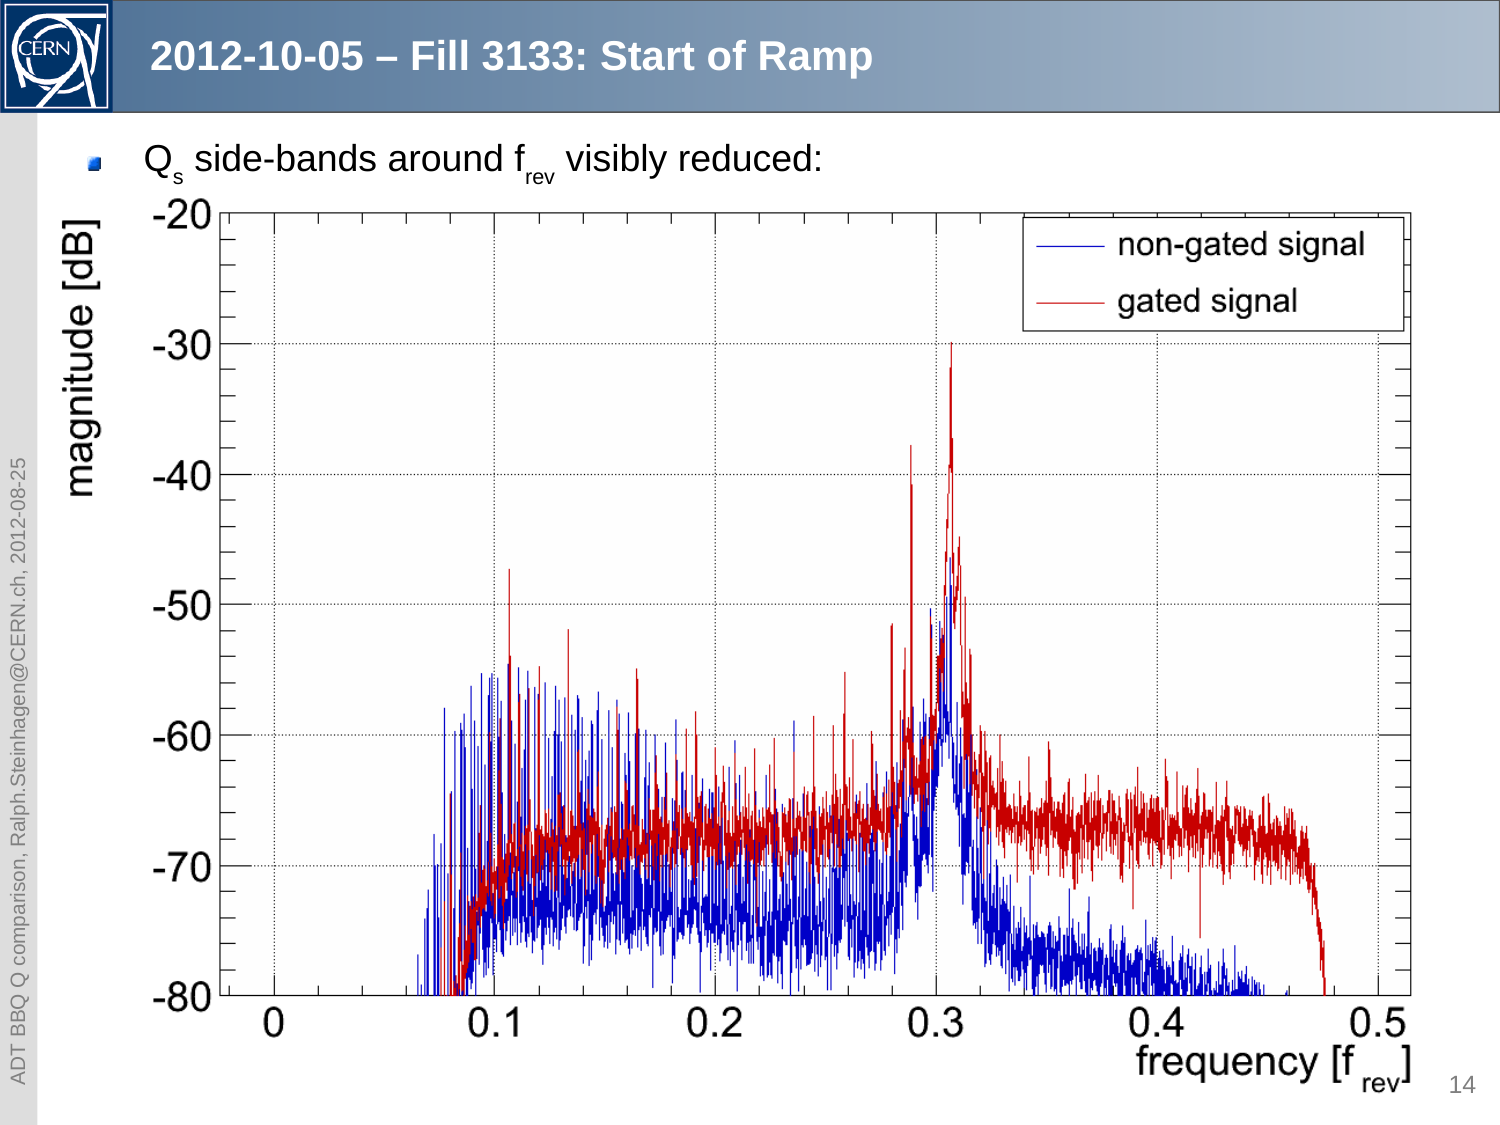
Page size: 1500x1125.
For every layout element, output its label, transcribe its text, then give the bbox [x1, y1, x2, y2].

title 2012-10-05 – Fill 3133: Start of Ramp [150, 0, 1201, 113]
list Qs side-bands around frev visibly reduced: [87, 137, 1438, 195]
picture [54, 195, 1438, 1105]
picture [0, 0, 113, 113]
